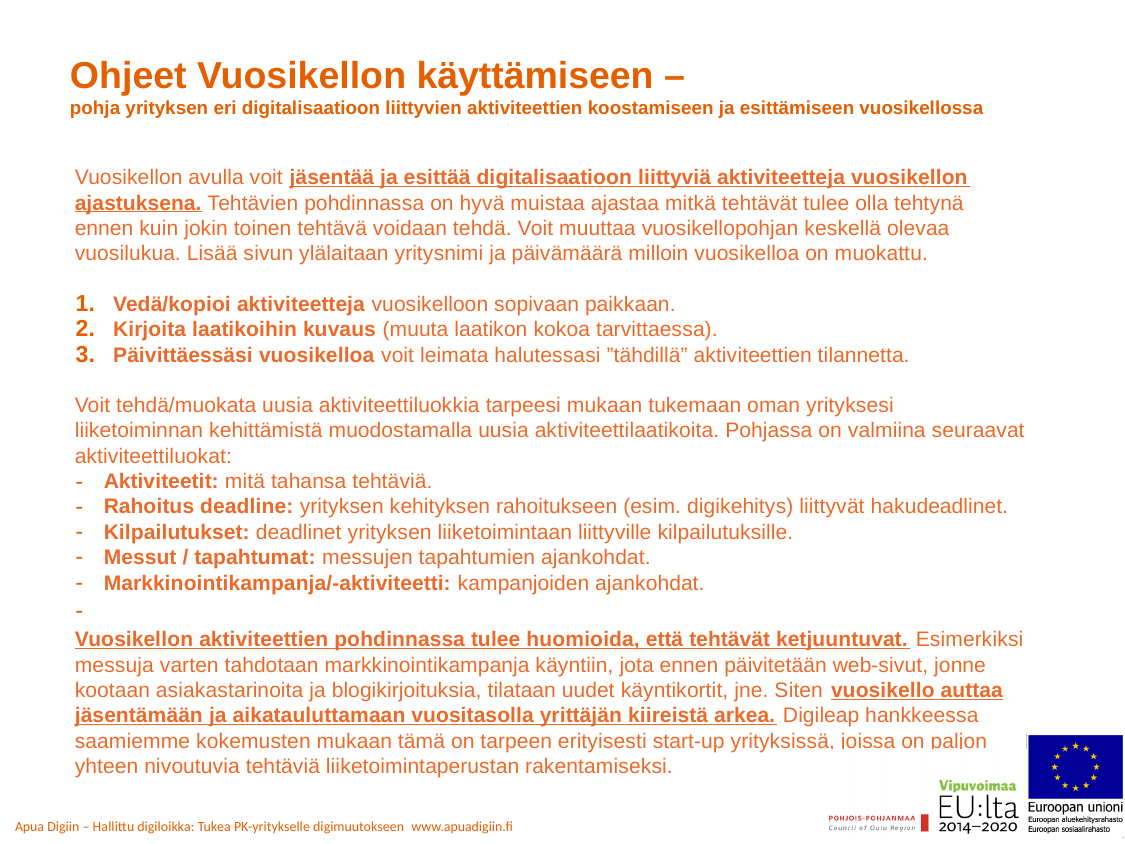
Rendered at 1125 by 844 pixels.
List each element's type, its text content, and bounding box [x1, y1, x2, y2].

picture [829, 734, 1124, 841]
text_box Vuosikellon avulla voit jäsentää ja esittää digitalisaatioon liittyviä aktiviteetteja vuosikellon ajastuksena. Tehtävien pohdinnassa on hyvä muistaa ajastaa mitkä tehtävät tulee olla tehtynä ennen kuin jokin toinen tehtävä voidaan tehdä. Voit muuttaa vuosikellopohjan keskellä olevaa vuosilukua. Lisää sivun ylälaitaan yritysnimi ja päivämäärä milloin vuosikelloa on muokattu. Vedä/kopioi aktiviteetteja vuosikelloon sopivaan paikkaan. Kirjoita laatikoihin kuvaus (muuta laatikon kokoa tarvittaessa). Päivittäessäsi vuosikelloa voit leimata halutessasi ”tähdillä” aktiviteettien tilannetta. Voit tehdä/muokata uusia aktiviteettiluokkia tarpeesi mukaan tukemaan oman yrityksesi liiketoiminnan kehittämistä muodostamalla uusia aktiviteettilaatikoita. Pohjassa on valmiina seuraavat aktiviteettiluokat: Aktiviteetit: mitä tahansa tehtäviä. Rahoitus deadline: yrityksen kehityksen rahoitukseen (esim. digikehitys) liittyvät hakudeadlinet. Kilpailutukset: deadlinet yrityksen liiketoimintaan liittyville kilpailutuksille. Messut / tapahtumat: messujen tapahtumien ajankohdat. Markkinointikampanja/-aktiviteetti: kampanjoiden ajankohdat. Vuosikellon aktiviteettien pohdinnassa tulee huomioida, että tehtävät ketjuuntuvat. Esimerkiksi messuja varten tahdotaan markkinointikampanja käyntiin, jota ennen päivitetään web-sivut, jonne kootaan asiakastarinoita ja blogikirjoituksia, tilataan uudet käyntikortit, jne. Siten vuosikello auttaa jäsentämään ja aikatauluttamaan vuositasolla yrittäjän kiireistä arkea. Digileap hankkeessa saamiemme kokemusten mukaan tämä on tarpeen erityisesti start-up yrityksissä, joissa on paljon yhteen nivoutuvia tehtäviä liiketoimintaperustan rakentamiseksi. [59, 156, 1043, 698]
title Ohjeet Vuosikellon käyttämiseen – pohja yrityksen eri digitalisaatioon liittyvien aktiviteettien koostamiseen ja esittämiseen vuosikellossa [70, 38, 1020, 119]
text_box Apua Digiin – Hallittu digiloikka: Tukea PK-yritykselle digimuutokseen www.apuadigiin.fi [0, 810, 563, 842]
